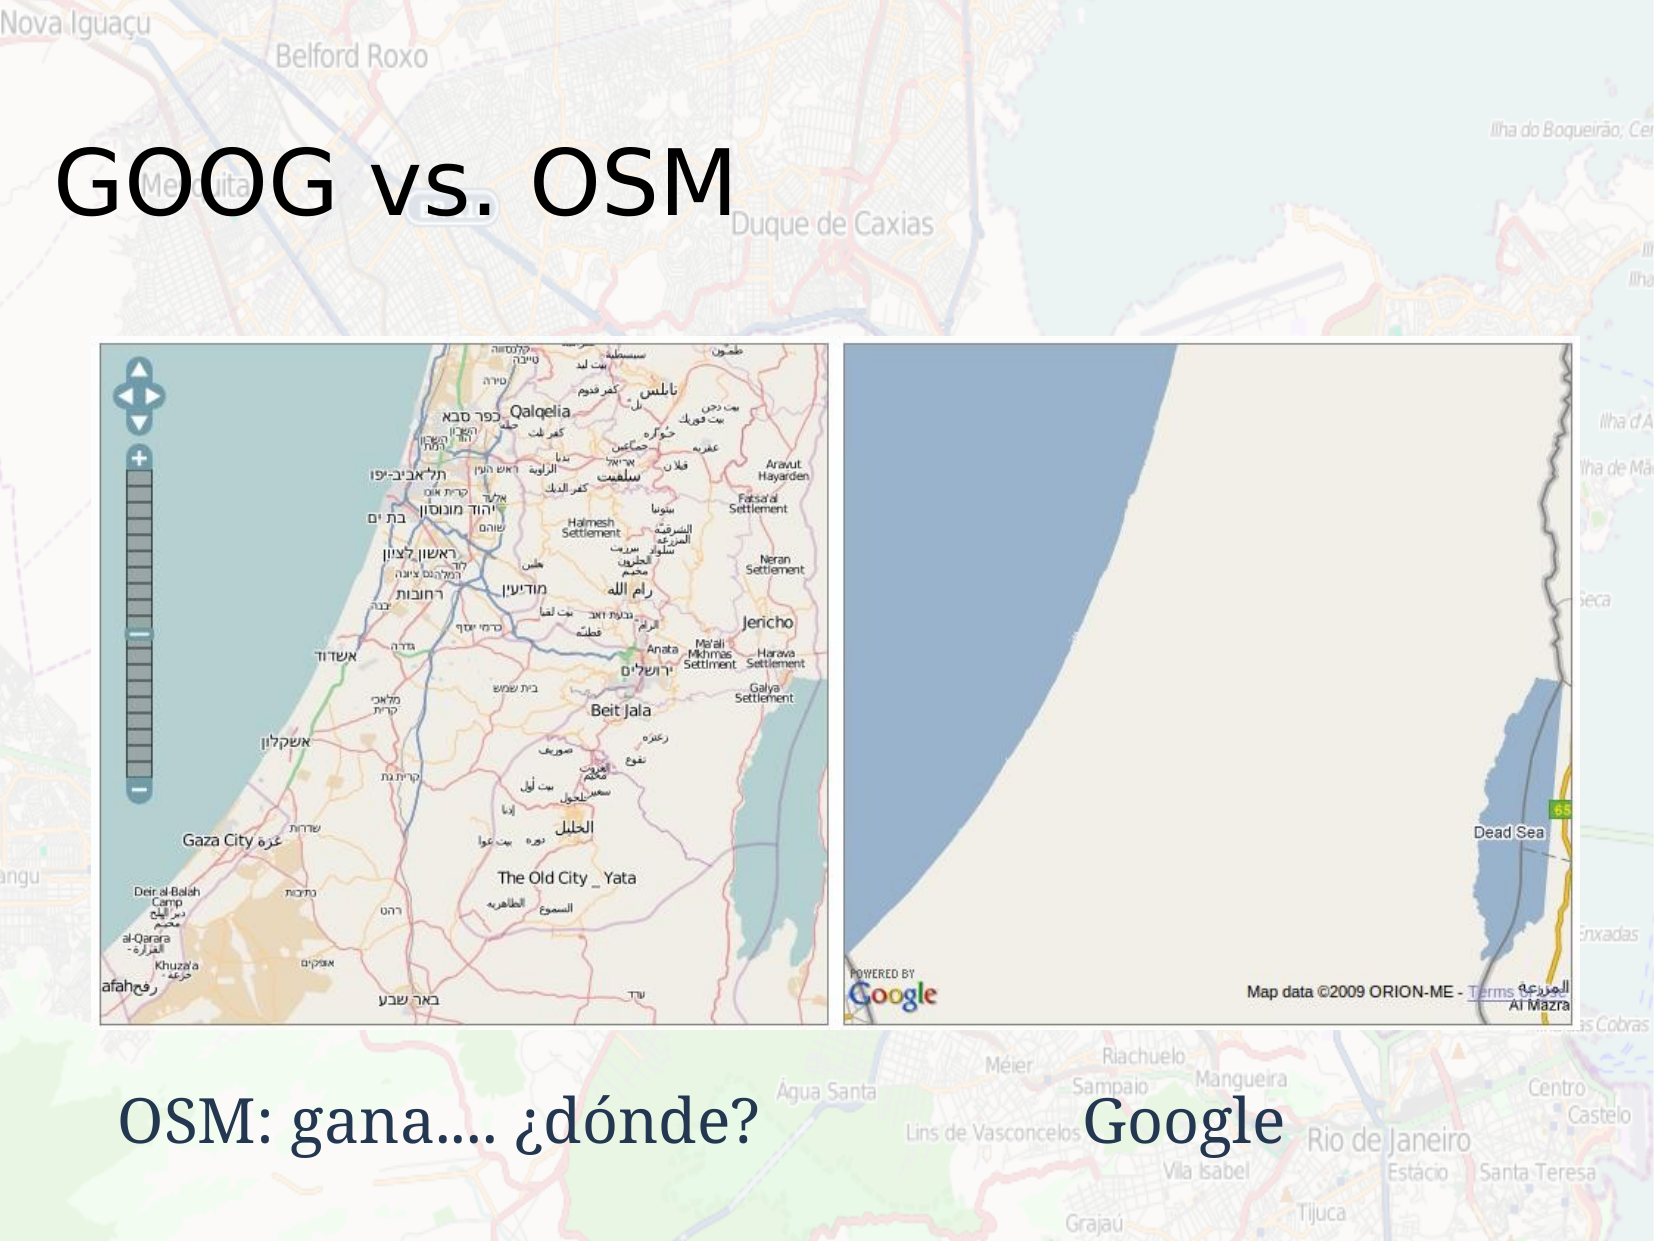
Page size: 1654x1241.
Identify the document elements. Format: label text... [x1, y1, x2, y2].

picture [91, 336, 1580, 1030]
text_box Google [1082, 1076, 1287, 1162]
text_box OSM: gana.... ¿dónde? [117, 1076, 762, 1162]
title GOOG vs. OSM [45, 56, 1609, 317]
